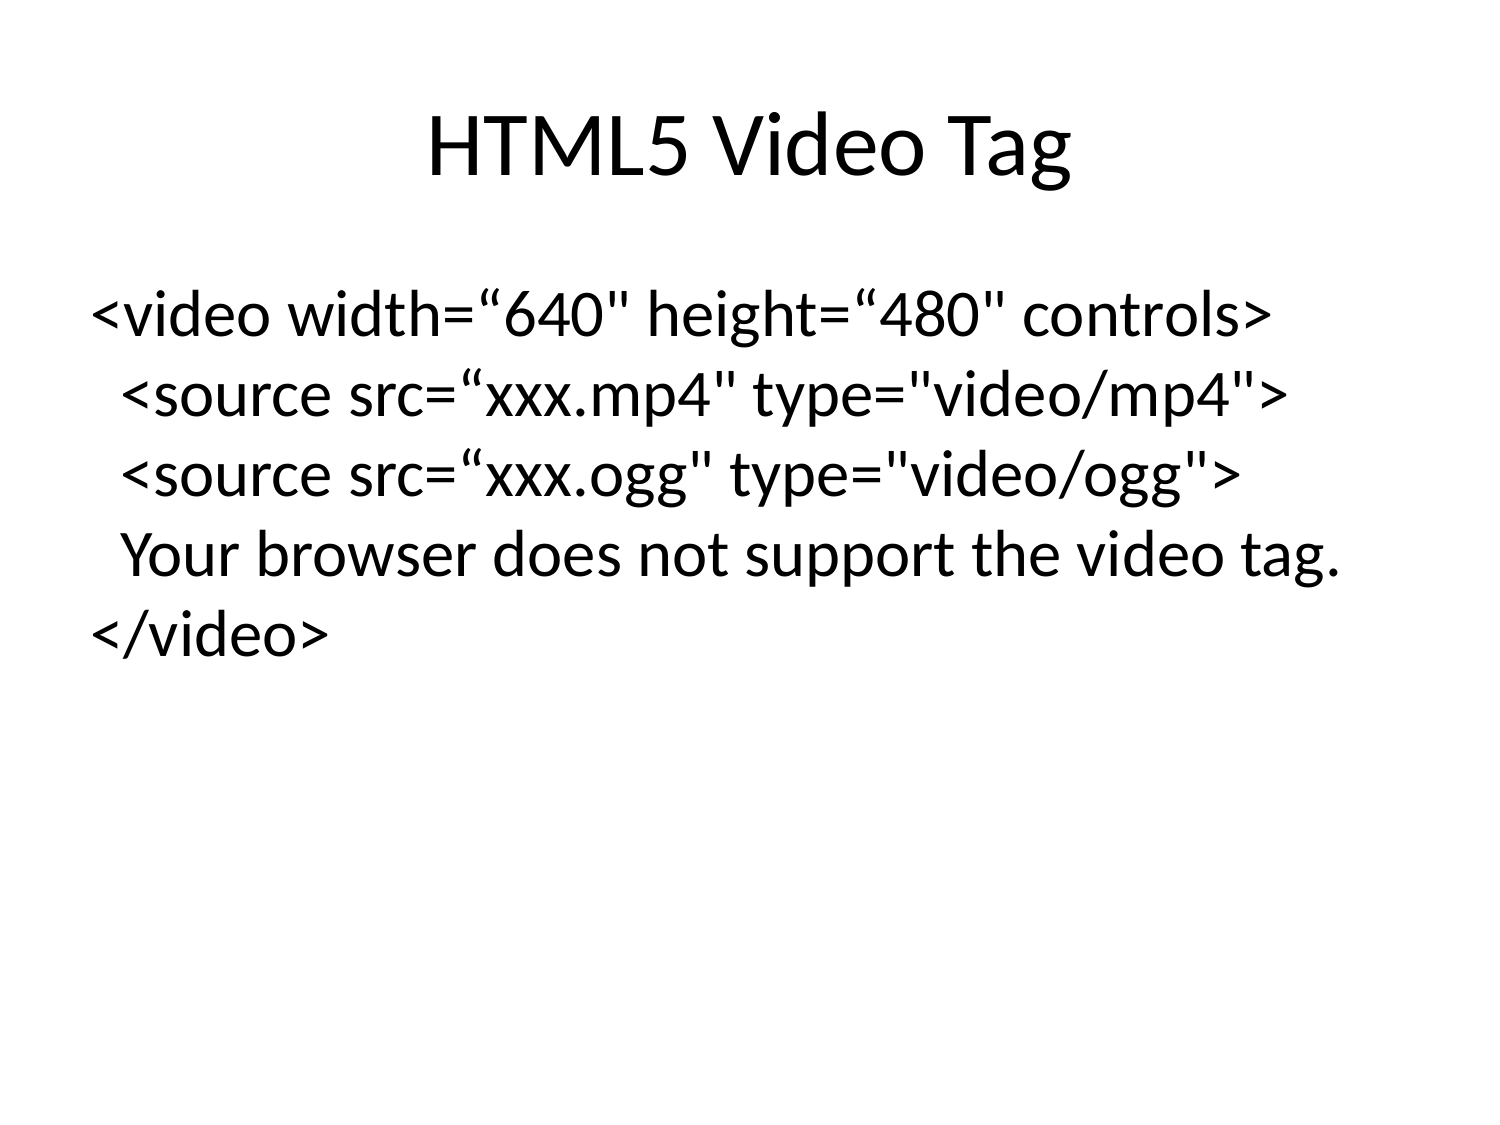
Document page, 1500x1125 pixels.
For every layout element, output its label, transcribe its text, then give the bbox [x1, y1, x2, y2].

title HTML5 Video Tag [75, 45, 1425, 233]
list <video width=“640" height=“480" controls> <source src=“xxx.mp4" type="video/mp4"> <source src=“xxx.ogg" type="video/ogg"> Your browser does not support the video tag. </video> [75, 262, 1425, 1005]
